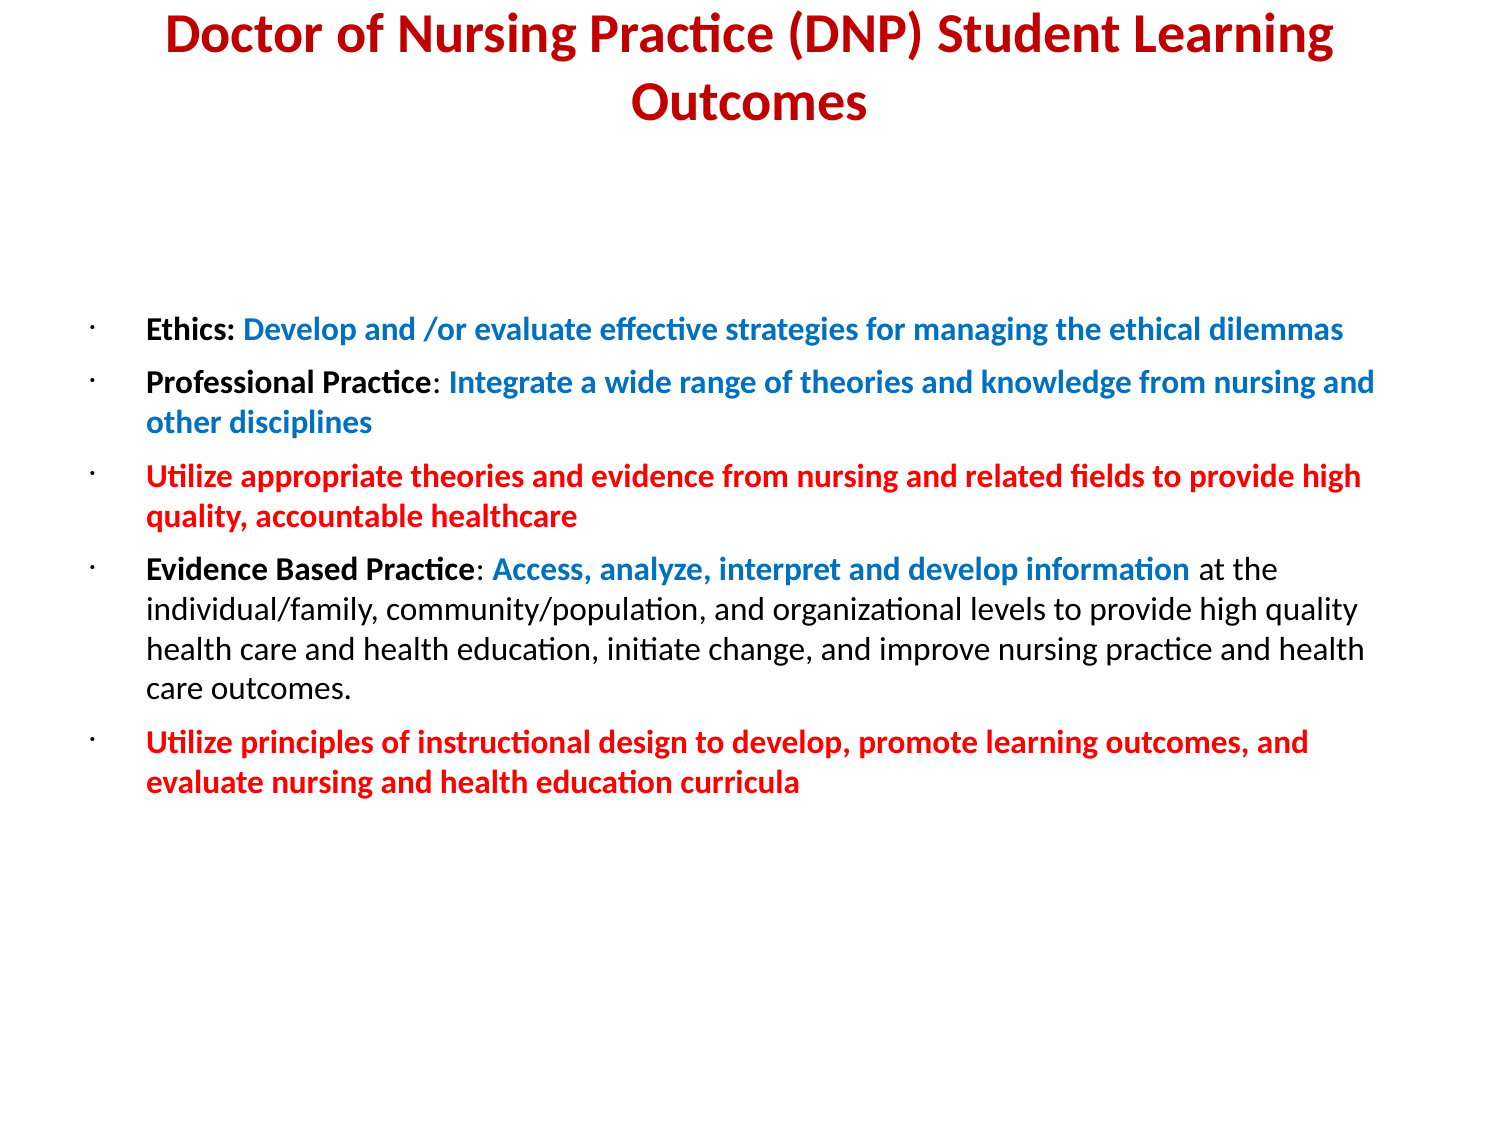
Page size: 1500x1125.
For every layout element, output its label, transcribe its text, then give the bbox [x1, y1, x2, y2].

title Doctor of Nursing Practice (DNP) Student Learning Outcomes [75, 45, 1425, 113]
list Ethics: Develop and /or evaluate effective strategies for managing the ethical dilemmas Professional Practice: Integrate a wide range of theories and knowledge from nursing and other disciplines Utilize appropriate theories and evidence from nursing and related fields to provide high quality, accountable healthcare Evidence Based Practice: Access, analyze, interpret and develop information at the individual/family, community/population, and organizational levels to provide high quality health care and health education, initiate change, and improve nursing practice and health care outcomes. Utilize principles of instructional design to develop, promote learning outcomes, and evaluate nursing and health education curricula [75, 113, 1425, 1035]
